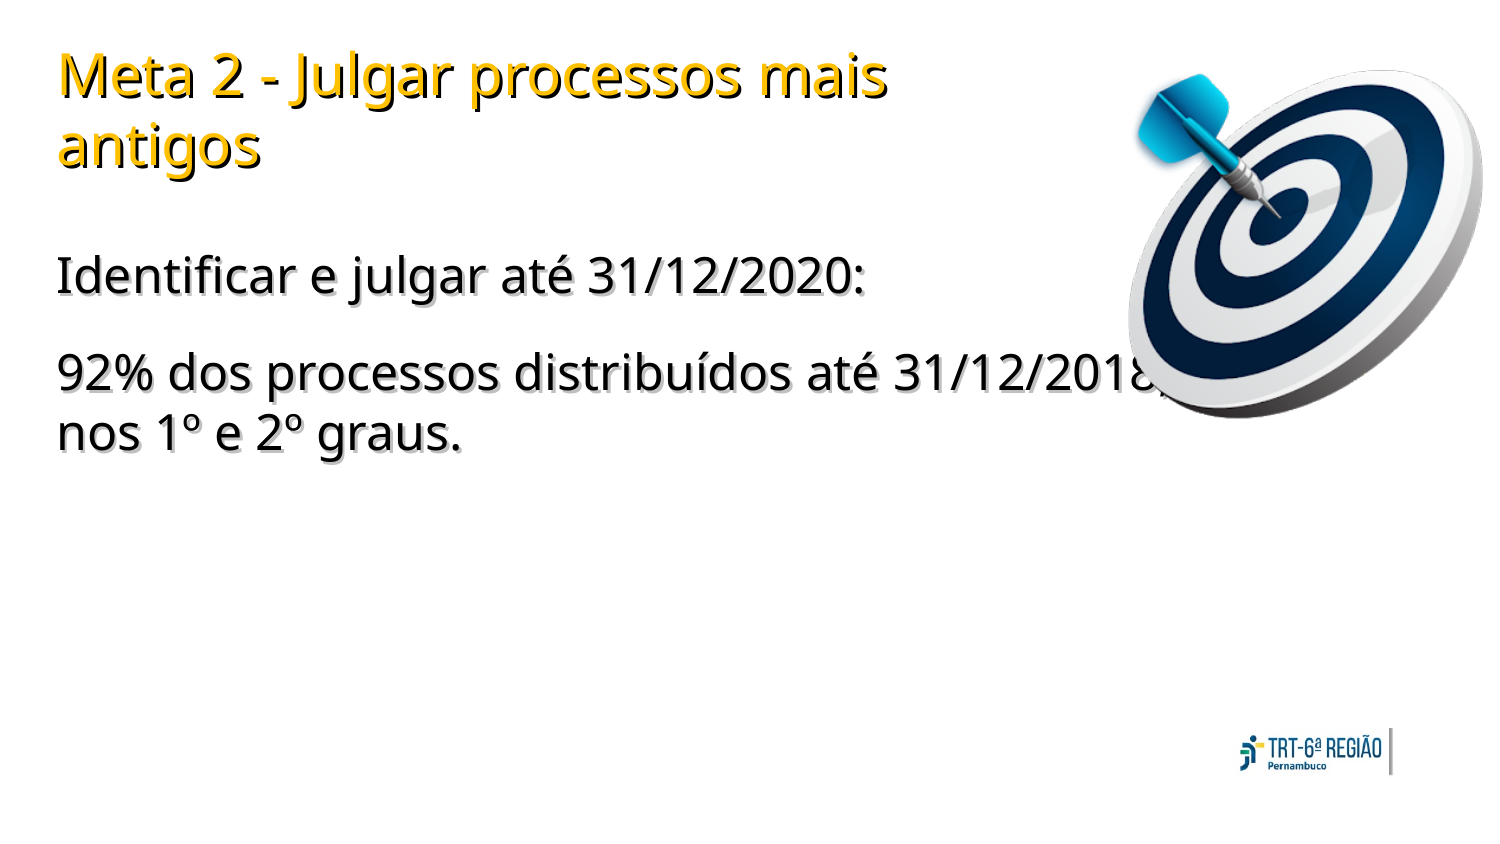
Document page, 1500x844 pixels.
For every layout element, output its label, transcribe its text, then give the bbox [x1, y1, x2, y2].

picture [1232, 728, 1389, 777]
title Meta 2 - Julgar processos mais antigos [41, 29, 1046, 237]
list Identificar e julgar até 31/12/2020: 92% dos processos distribuídos até 31/12/2018, nos 1º e 2º graus. [41, 236, 1223, 591]
picture [1128, 67, 1483, 422]
